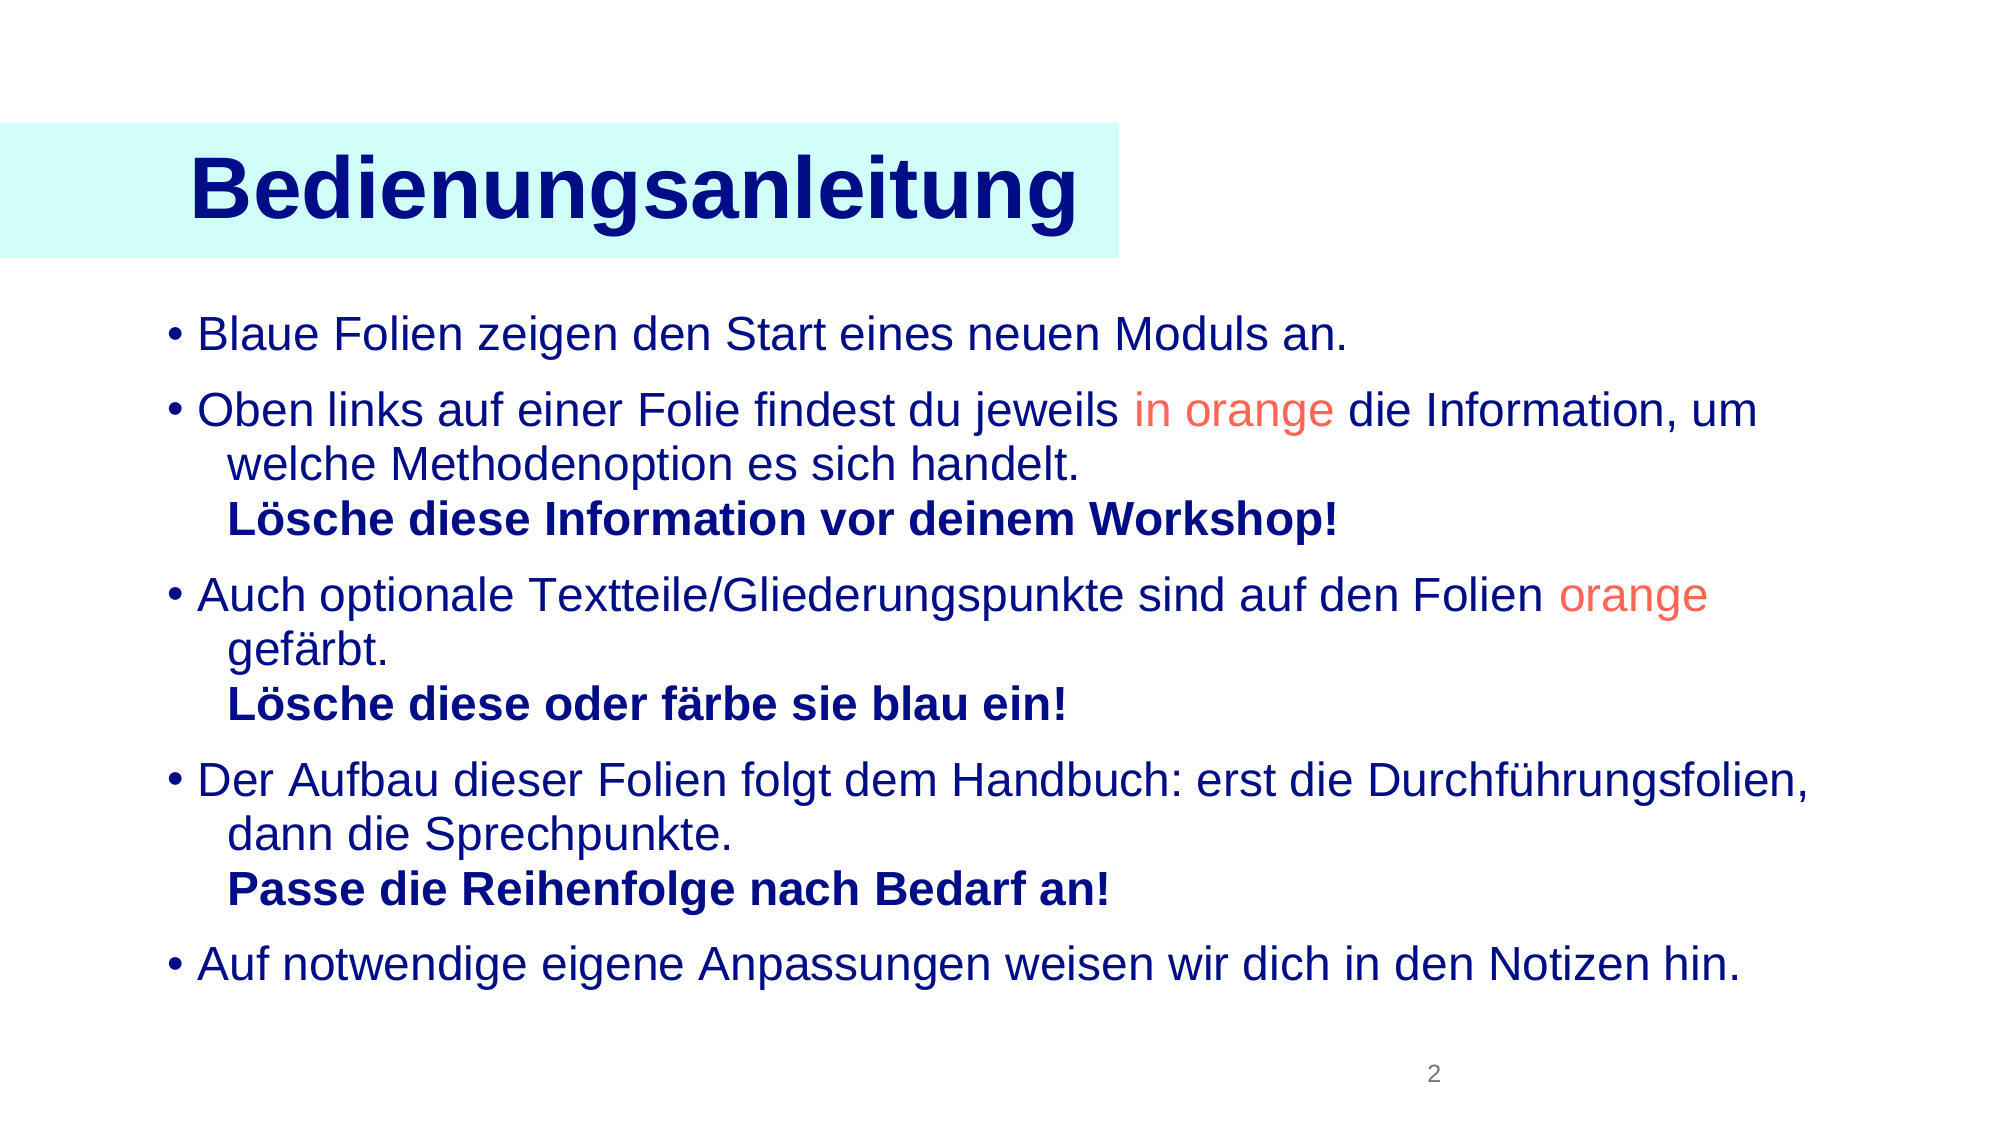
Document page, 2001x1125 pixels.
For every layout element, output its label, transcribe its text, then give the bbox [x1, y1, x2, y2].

list Bedienungsanleitung [137, 129, 1291, 258]
list Blaue Folien zeigen den Start eines neuen Moduls an. Oben links auf einer Folie findest du jeweils in orange die Information, um welche Methodenoption es sich handelt. Lösche diese Information vor deinem Workshop! Auch optionale Textteile/Gliederungspunkte sind auf den Folien orange gefärbt. Lösche diese oder färbe sie blau ein! Der Aufbau dieser Folien folgt dem Handbuch: erst die Durchführungsfolien, dann die Sprechpunkte. Passe die Reihenfolge nach Bedarf an! Auf notwendige eigene Anpassungen weisen wir dich in den Notizen hin. [137, 299, 1863, 1014]
